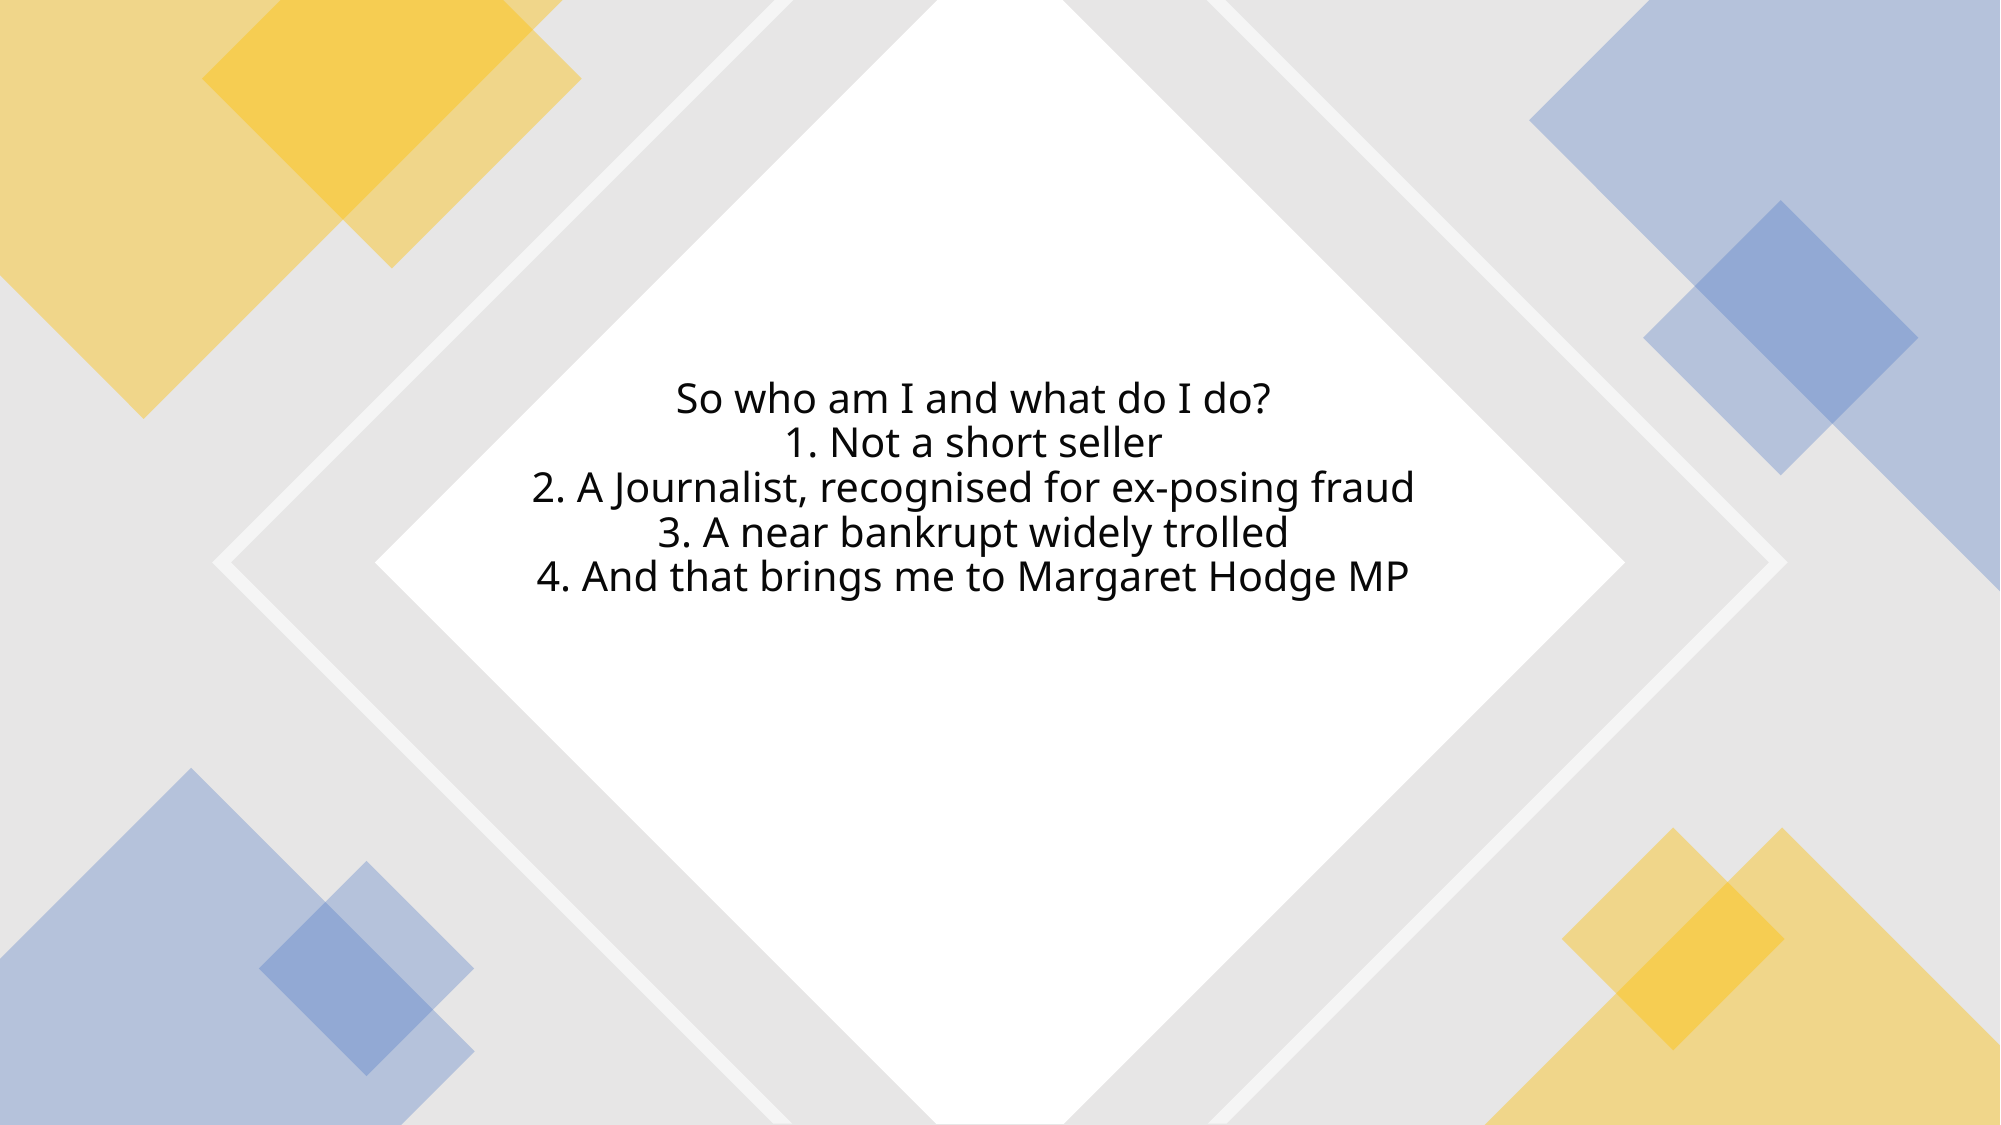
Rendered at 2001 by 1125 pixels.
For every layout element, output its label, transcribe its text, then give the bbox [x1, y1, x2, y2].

title So who am I and what do I do? 1. Not a short seller 2. A Journalist, recognised for ex-posing fraud 3. A near bankrupt widely trolled 4. And that brings me to Margaret Hodge MP [499, 337, 1448, 691]
text_box [0, 0, 2000, 1125]
